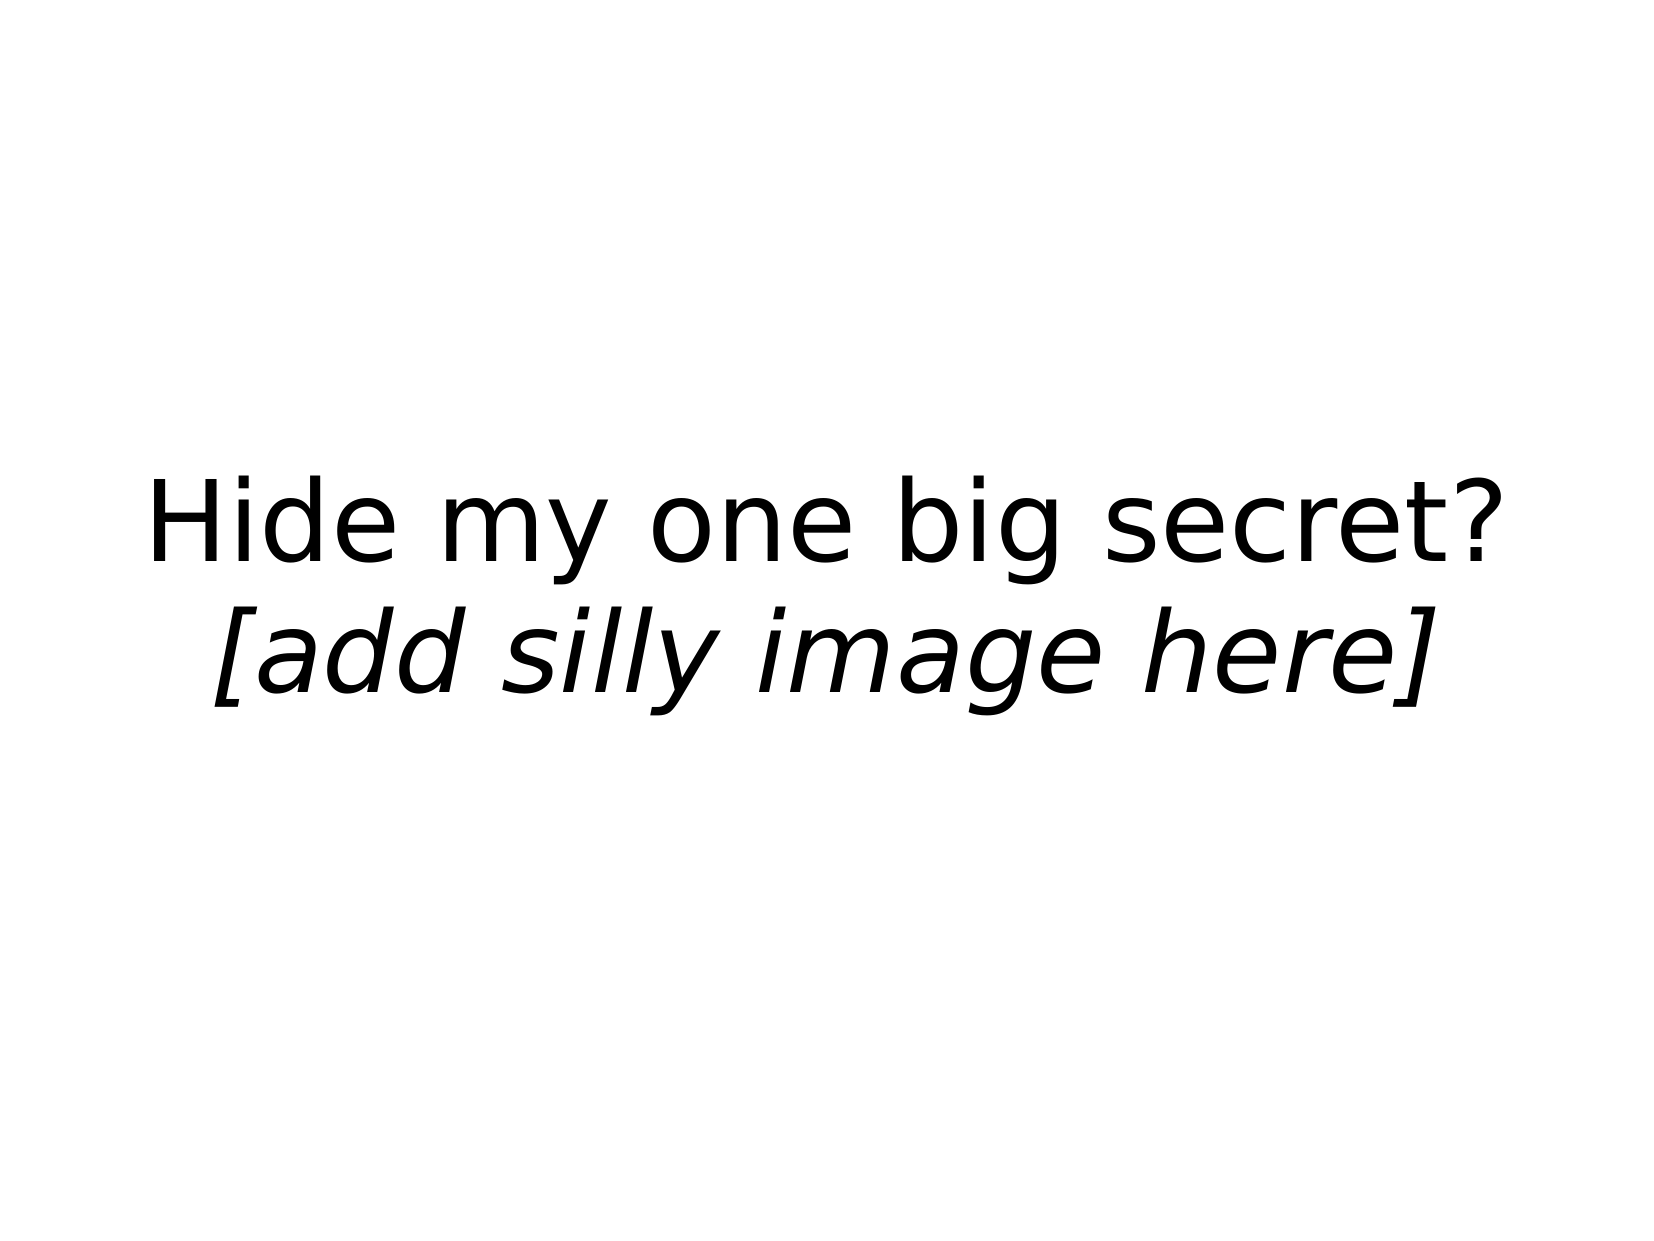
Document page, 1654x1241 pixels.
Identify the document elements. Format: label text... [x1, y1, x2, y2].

subtitle Hide my one big secret? [add silly image here] [82, 75, 1571, 1102]
